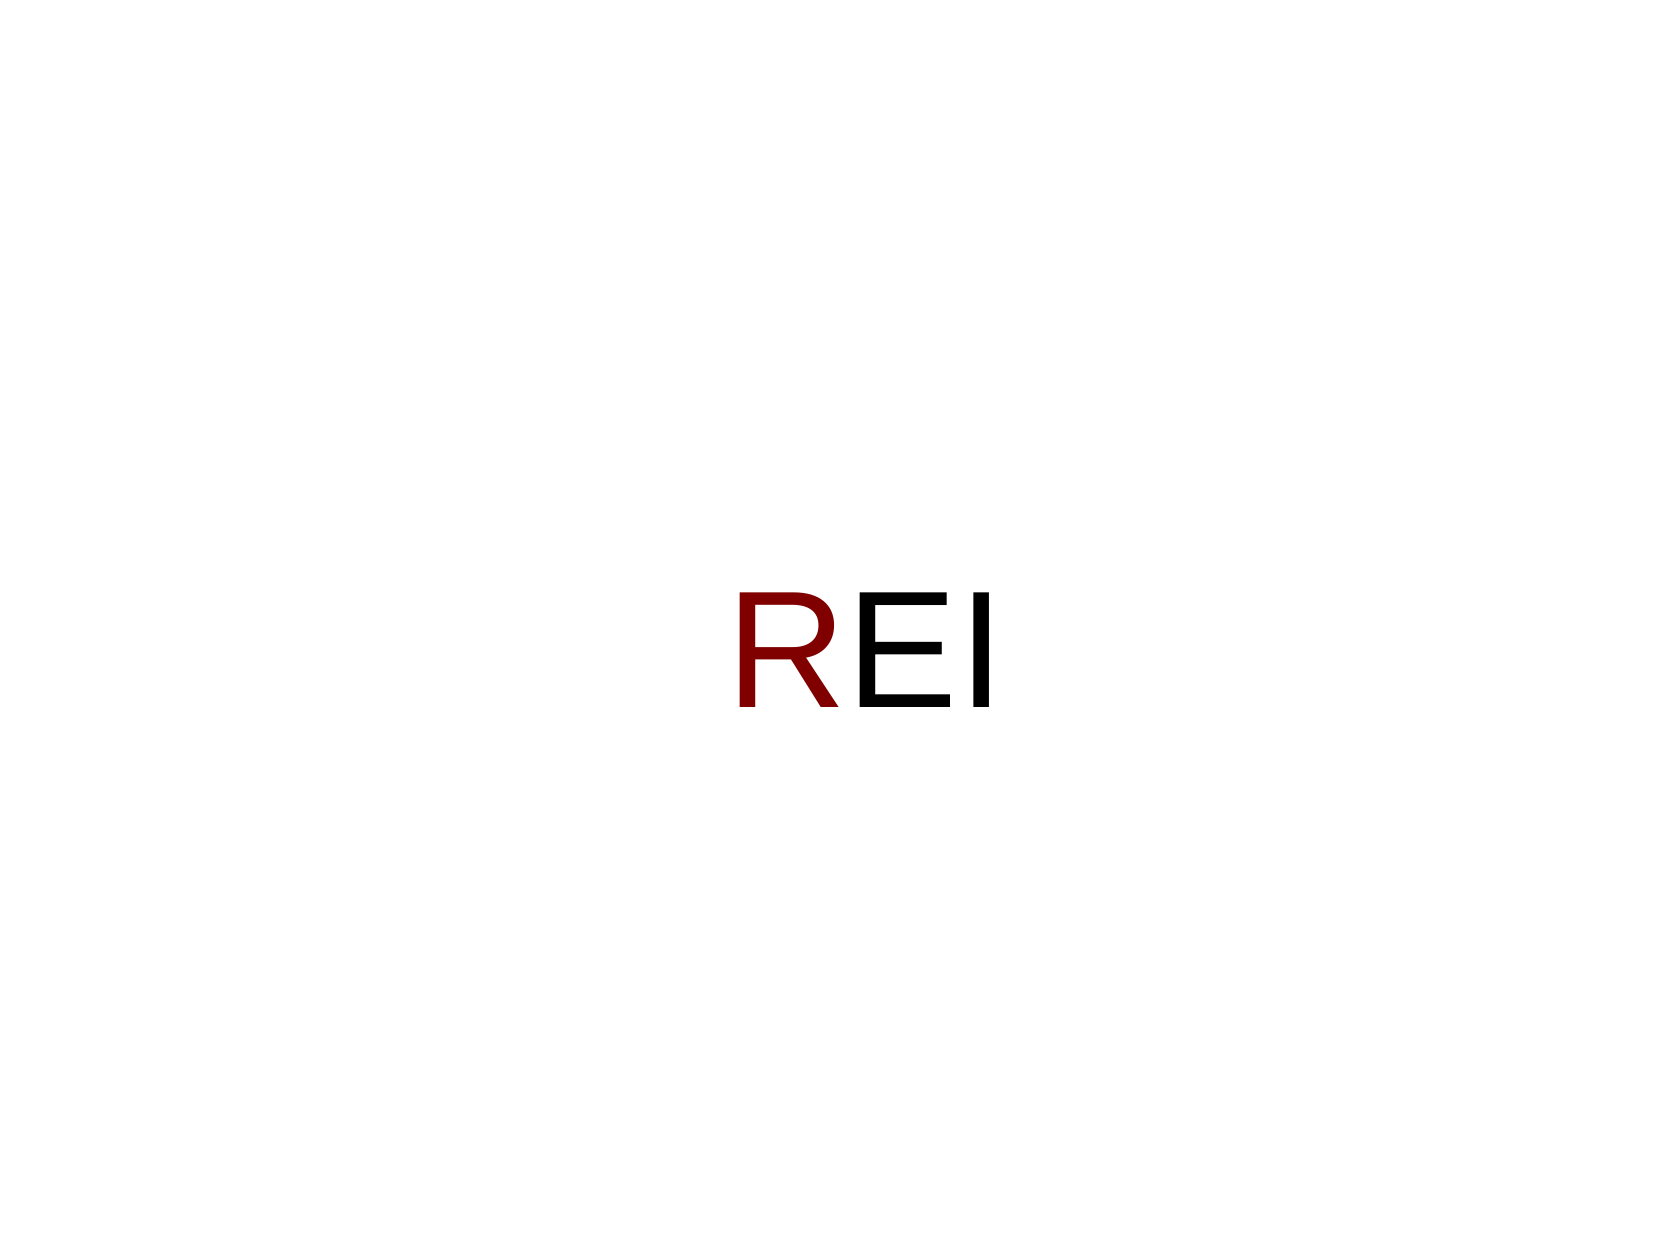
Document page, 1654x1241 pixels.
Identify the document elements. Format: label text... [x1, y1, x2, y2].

list REI [82, 290, 1571, 1010]
